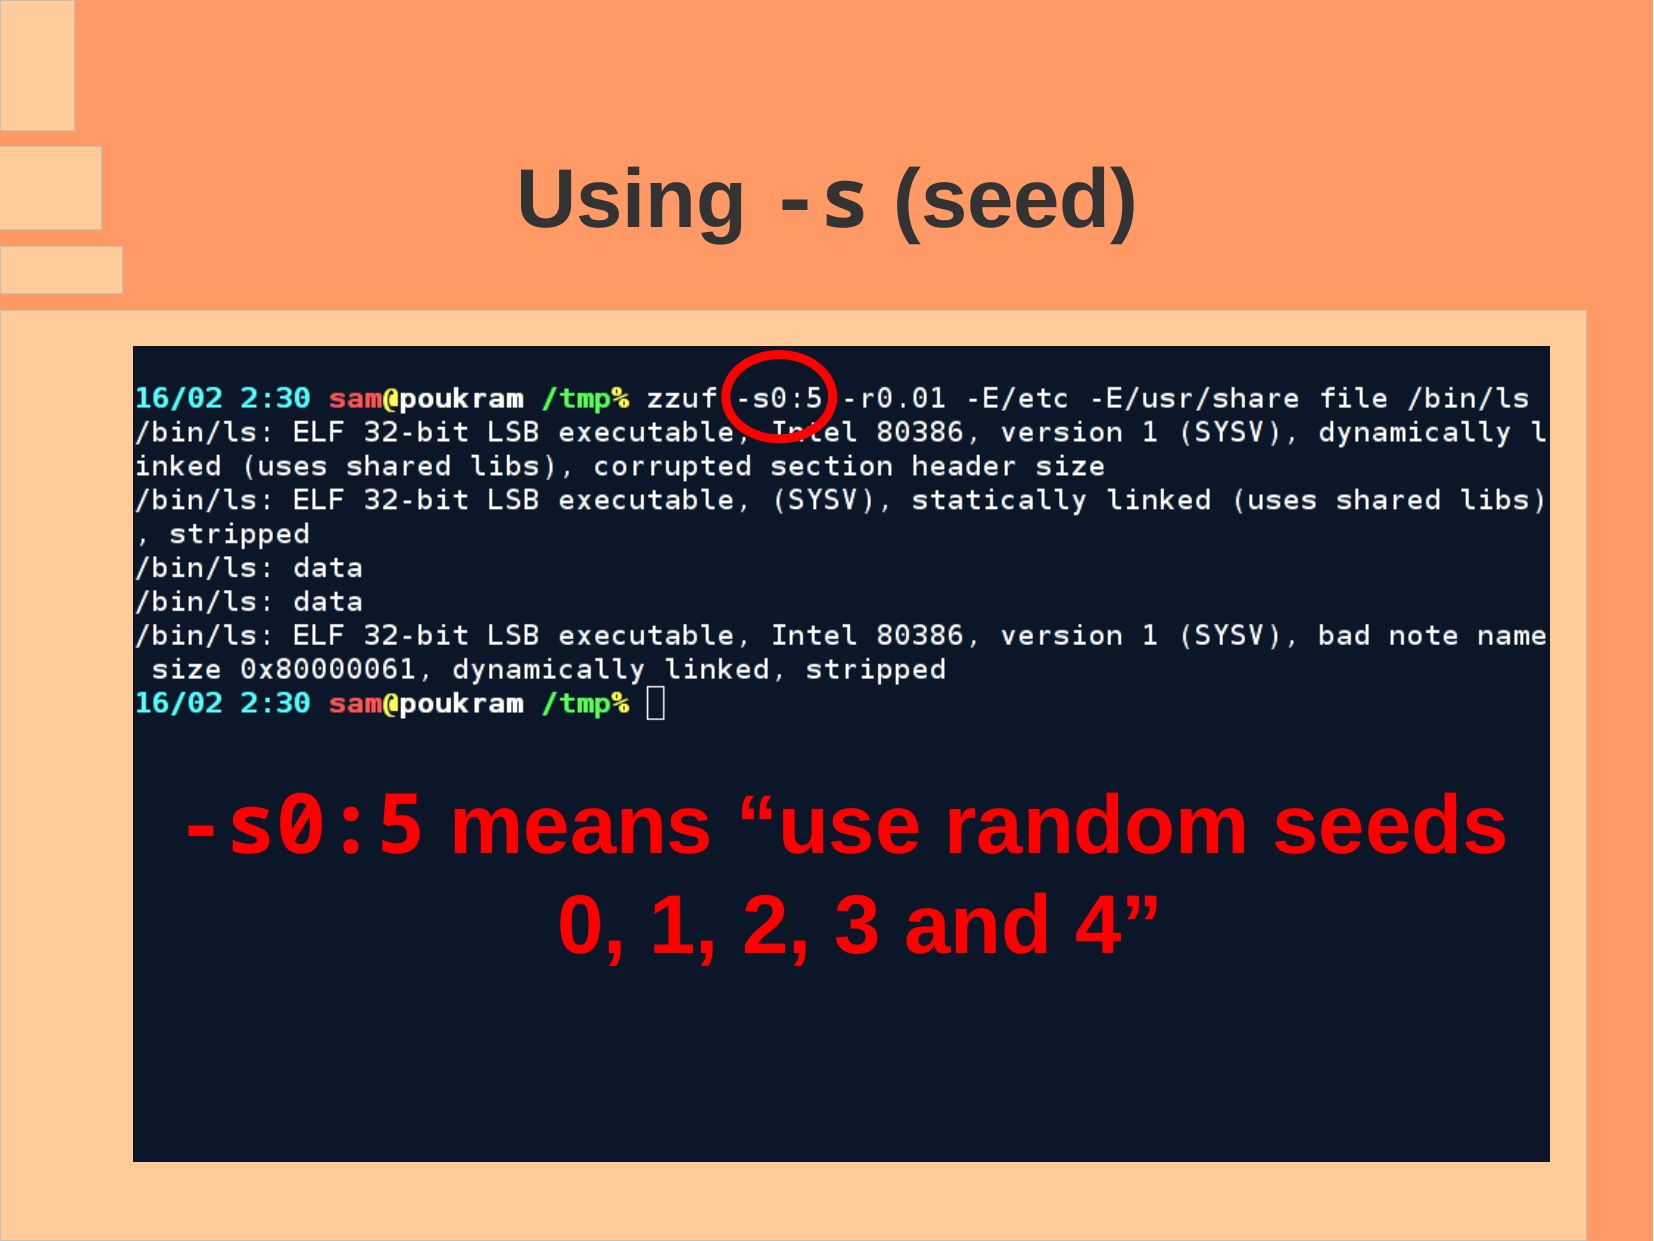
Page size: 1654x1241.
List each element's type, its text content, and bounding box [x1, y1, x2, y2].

title -s0:5 means “use random seeds 0, 1, 2, 3 and 4” [152, 764, 1534, 972]
title Using -s (seed) [121, 91, 1534, 299]
picture [133, 346, 1550, 1162]
